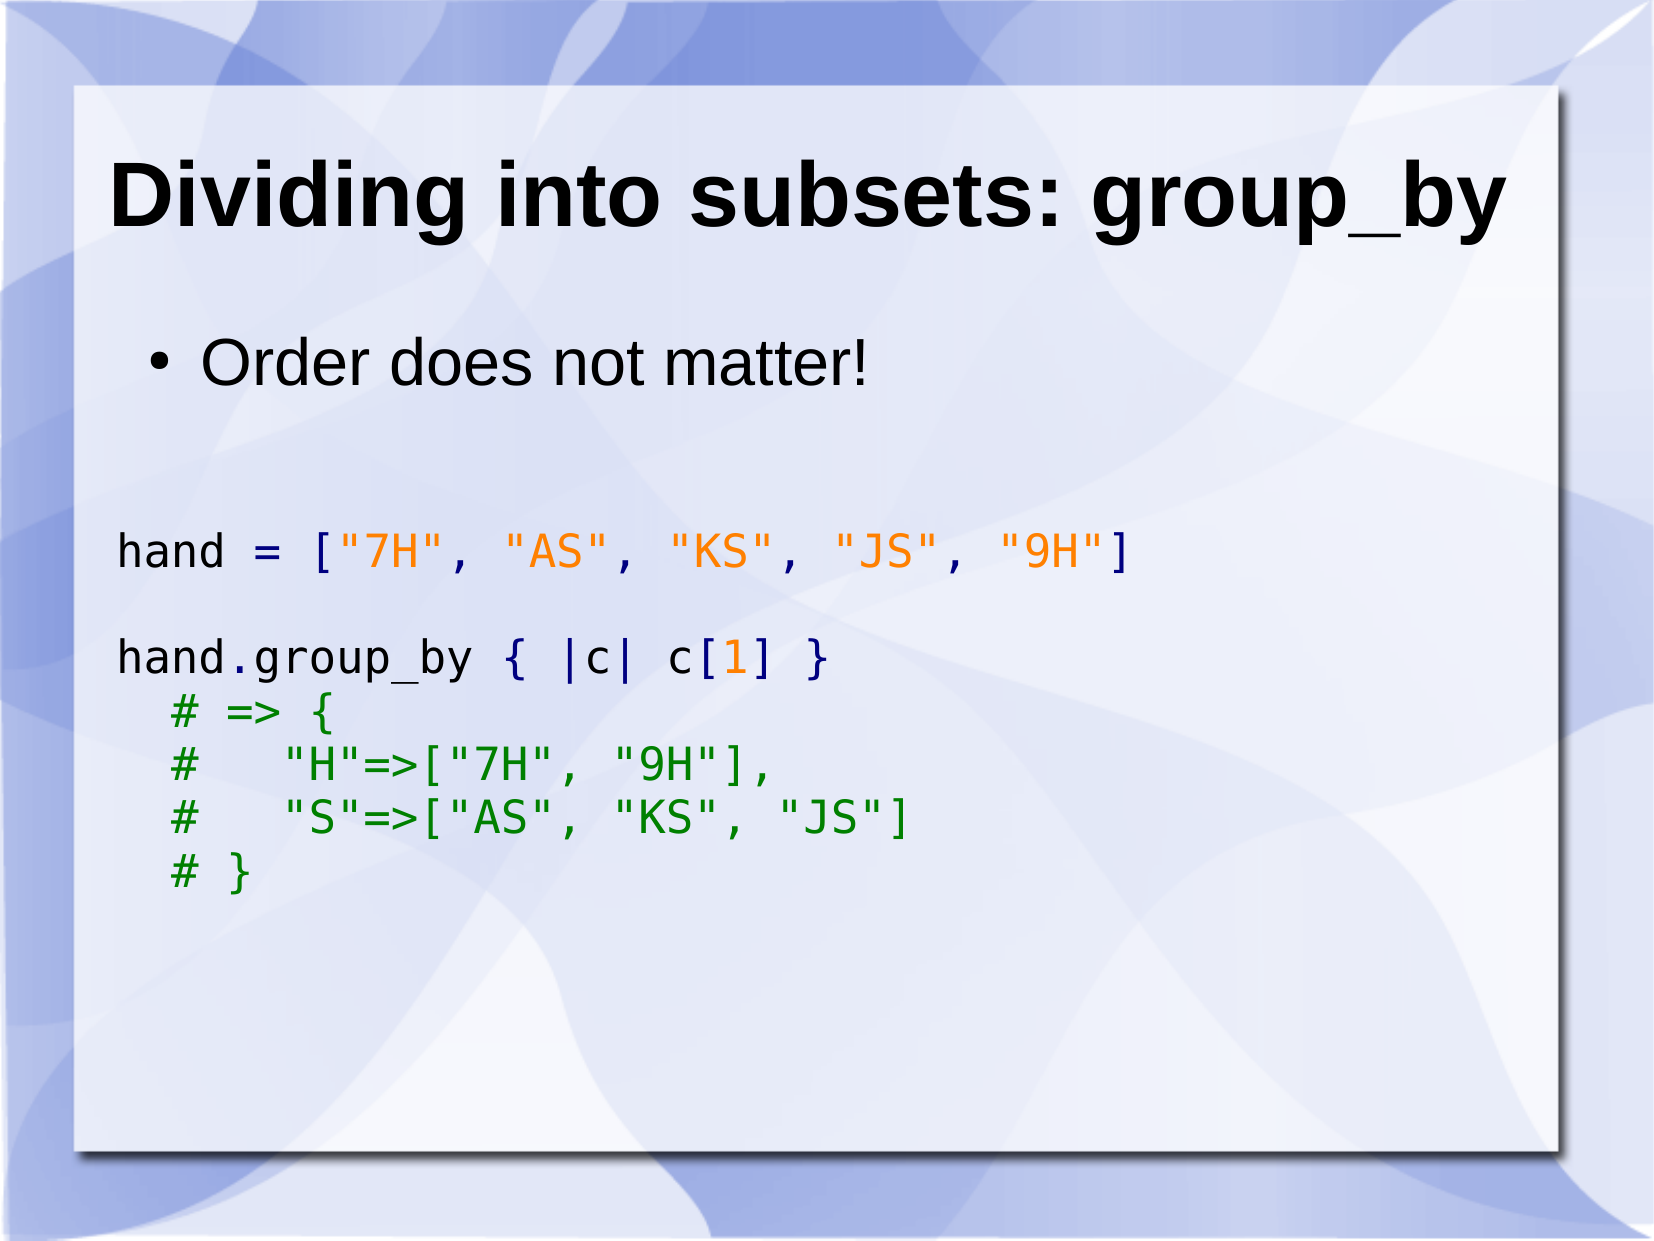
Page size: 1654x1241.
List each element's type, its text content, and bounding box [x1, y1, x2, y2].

title Dividing into subsets: group_by [82, 90, 1536, 298]
list Order does not matter! [129, 324, 1489, 451]
picture [0, 0, 1654, 1241]
text_box hand = ["7H", "AS", "KS", "JS", "9H"] hand.group_by { |c| c[1] } # => { # "H"=>["7H", "9H"], # "S"=>["AS", "KS", "JS"] # } [116, 525, 1463, 1013]
